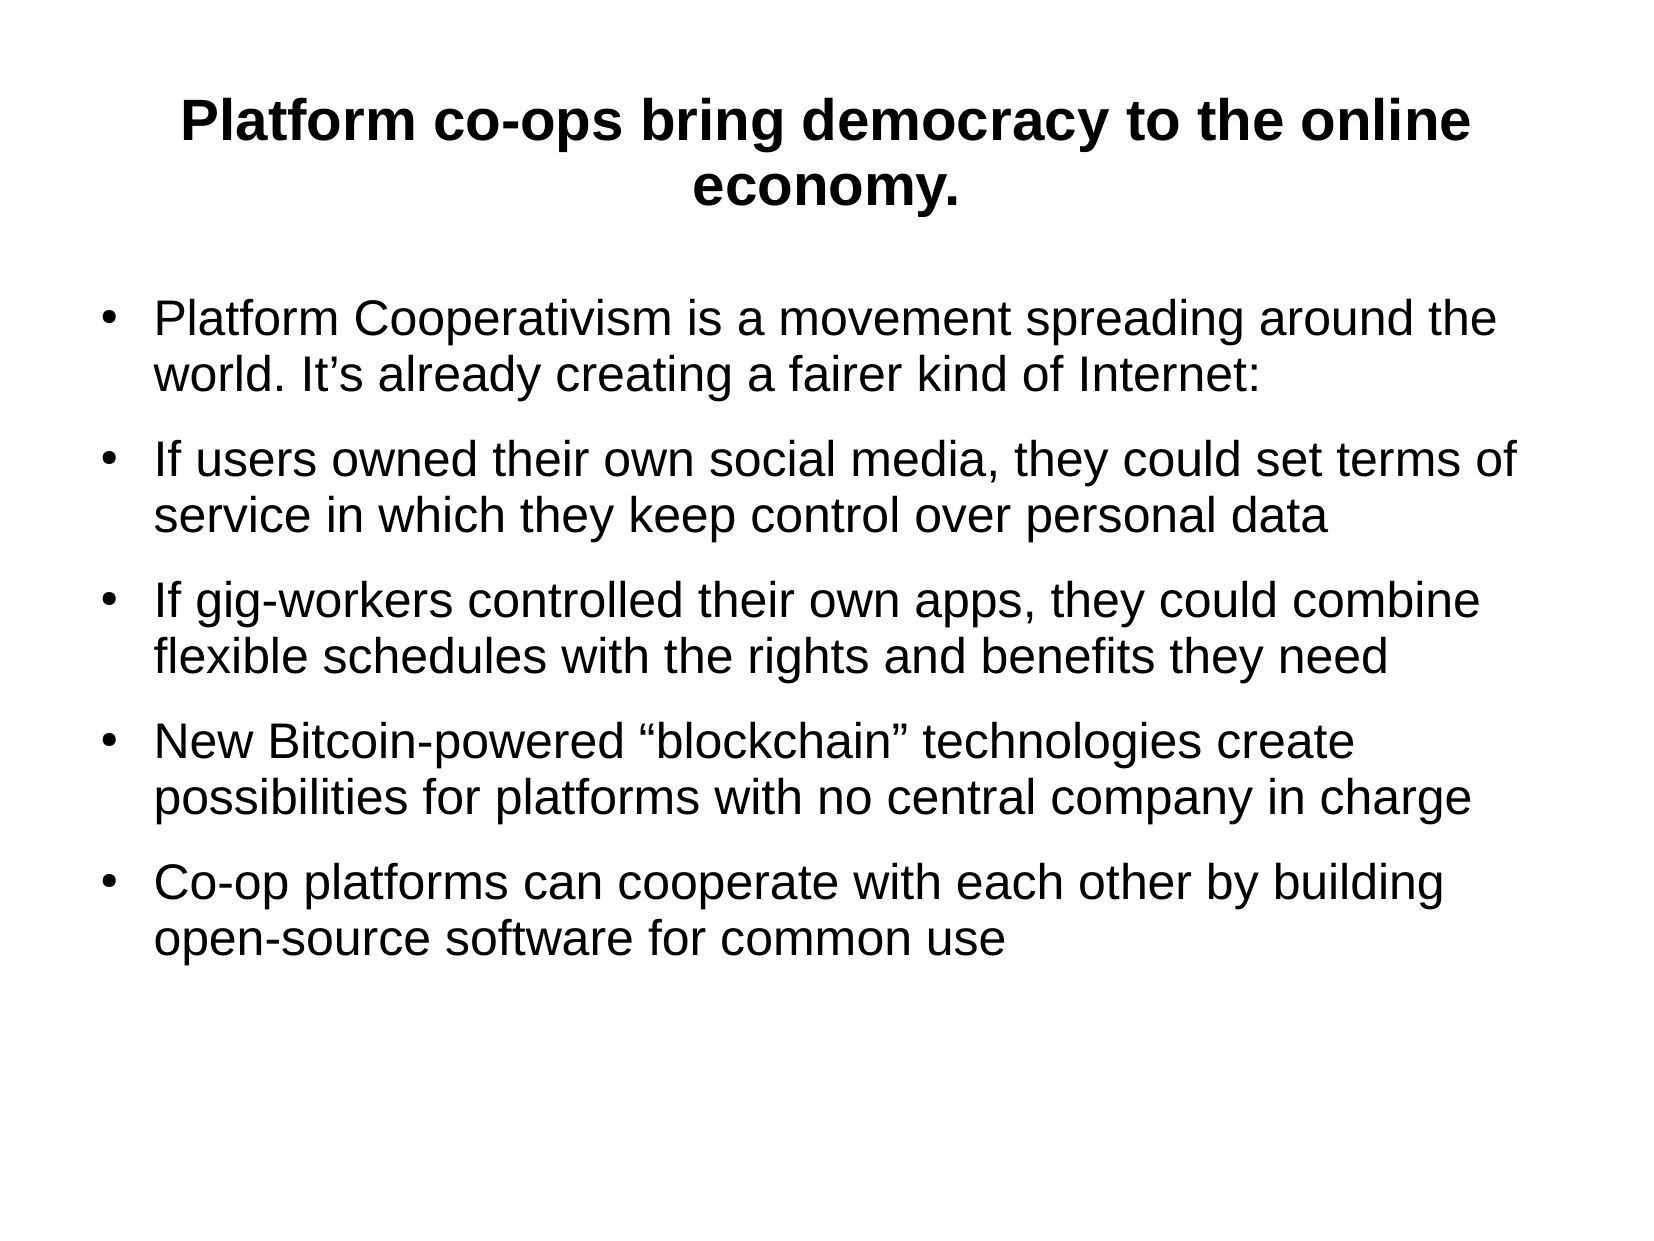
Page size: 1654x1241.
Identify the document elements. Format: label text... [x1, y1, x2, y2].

list Platform Cooperativism is a movement spreading around the world. It’s already creating a fairer kind of Internet: If users owned their own social media, they could set terms of service in which they keep control over personal data If gig-workers controlled their own apps, they could combine flexible schedules with the rights and benefits they need New Bitcoin-powered “blockchain” technologies create possibilities for platforms with no central company in charge Co-op platforms can cooperate with each other by building open-source software for common use [82, 290, 1571, 1010]
text_box [283, 454, 1382, 788]
title Platform co-ops bring democracy to the online economy. [82, 49, 1571, 257]
